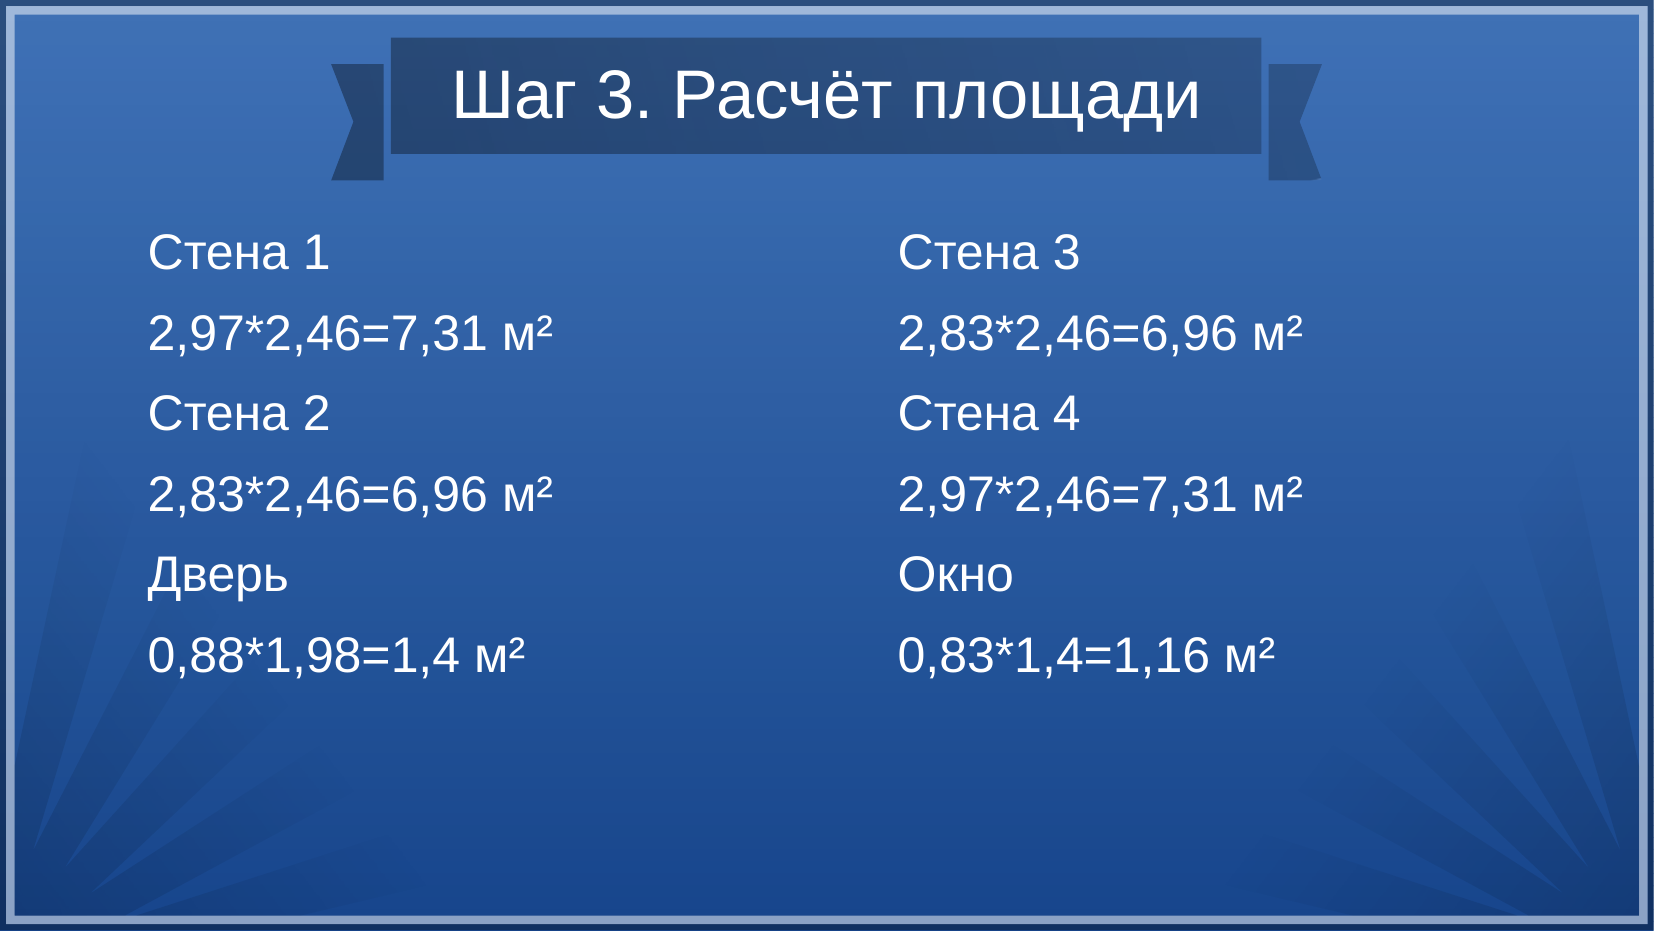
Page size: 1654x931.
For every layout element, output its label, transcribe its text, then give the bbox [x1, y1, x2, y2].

list Стена 1 2,97*2,46=7,31 м² Стена 2 2,83*2,46=6,96 м² Дверь 0,88*1,98=1,4 м² [76, 224, 826, 848]
list Стена 3 2,83*2,46=6,96 м² Стена 4 2,97*2,46=7,31 м² Окно 0,83*1,4=1,16 м² [826, 224, 1577, 848]
title Шаг 3. Расчёт площади [0, 35, 1654, 154]
